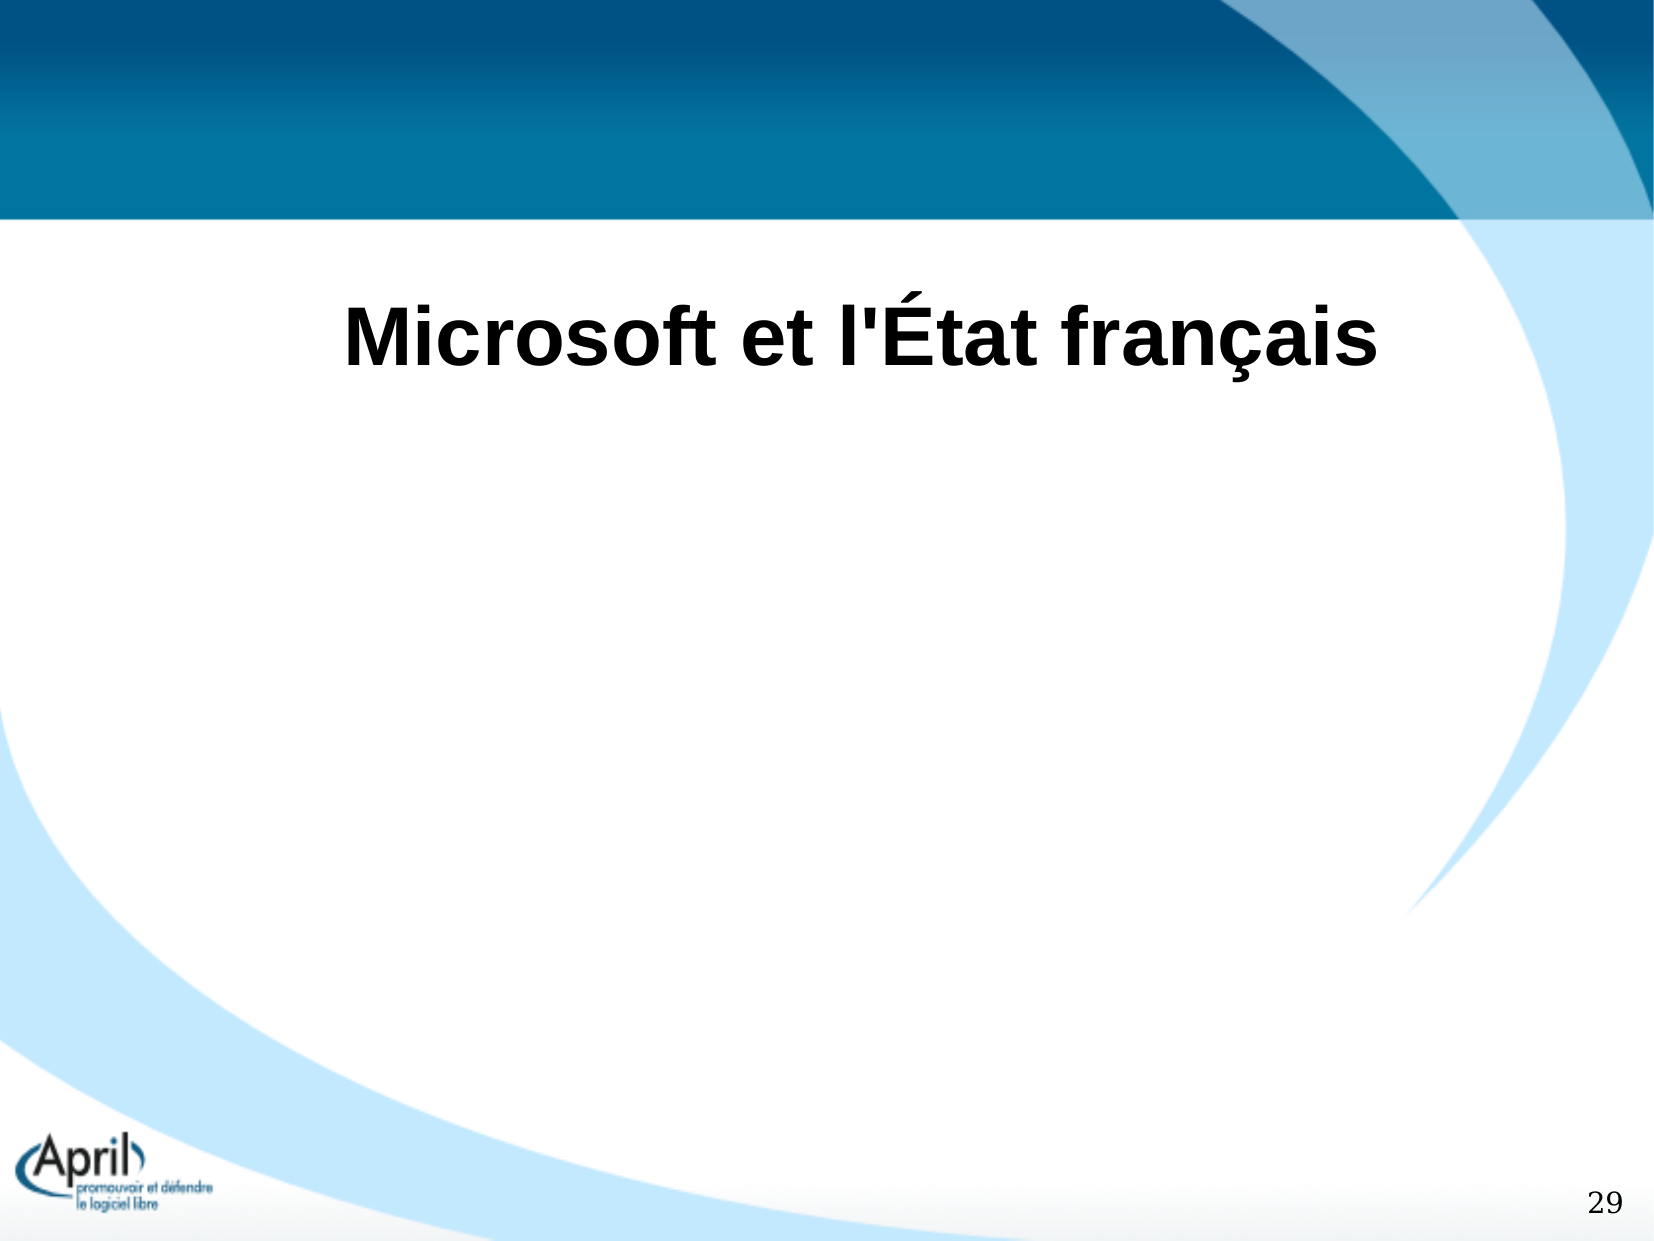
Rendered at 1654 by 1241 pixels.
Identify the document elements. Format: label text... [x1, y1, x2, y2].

picture [0, 0, 1654, 1241]
list Microsoft et l'État français [82, 290, 1571, 1109]
